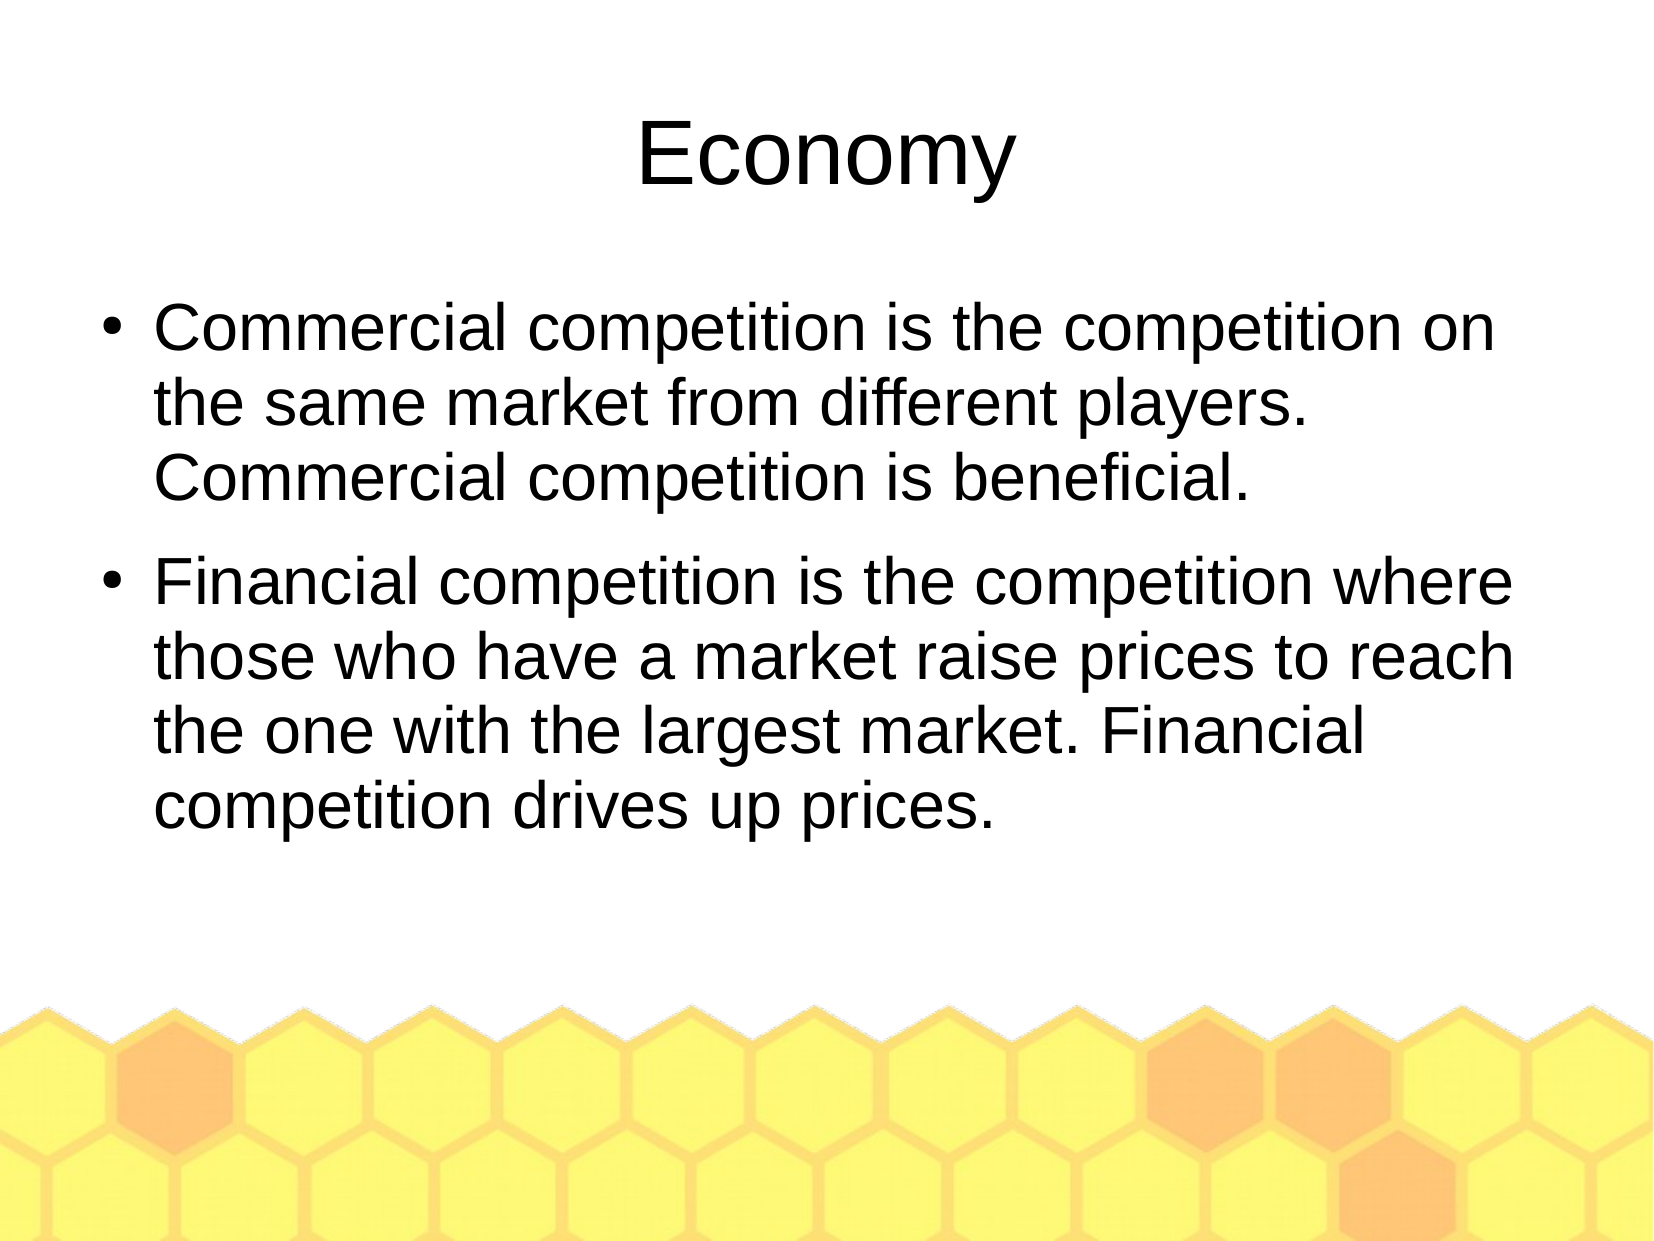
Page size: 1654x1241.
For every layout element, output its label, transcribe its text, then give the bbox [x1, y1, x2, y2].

picture [0, 1001, 1654, 1241]
list Commercial competition is the competition on the same market from different players. Commercial competition is beneficial. Financial competition is the competition where those who have a market raise prices to reach the one with the largest market. Financial competition drives up prices. [82, 290, 1571, 1010]
title Economy [82, 49, 1571, 257]
